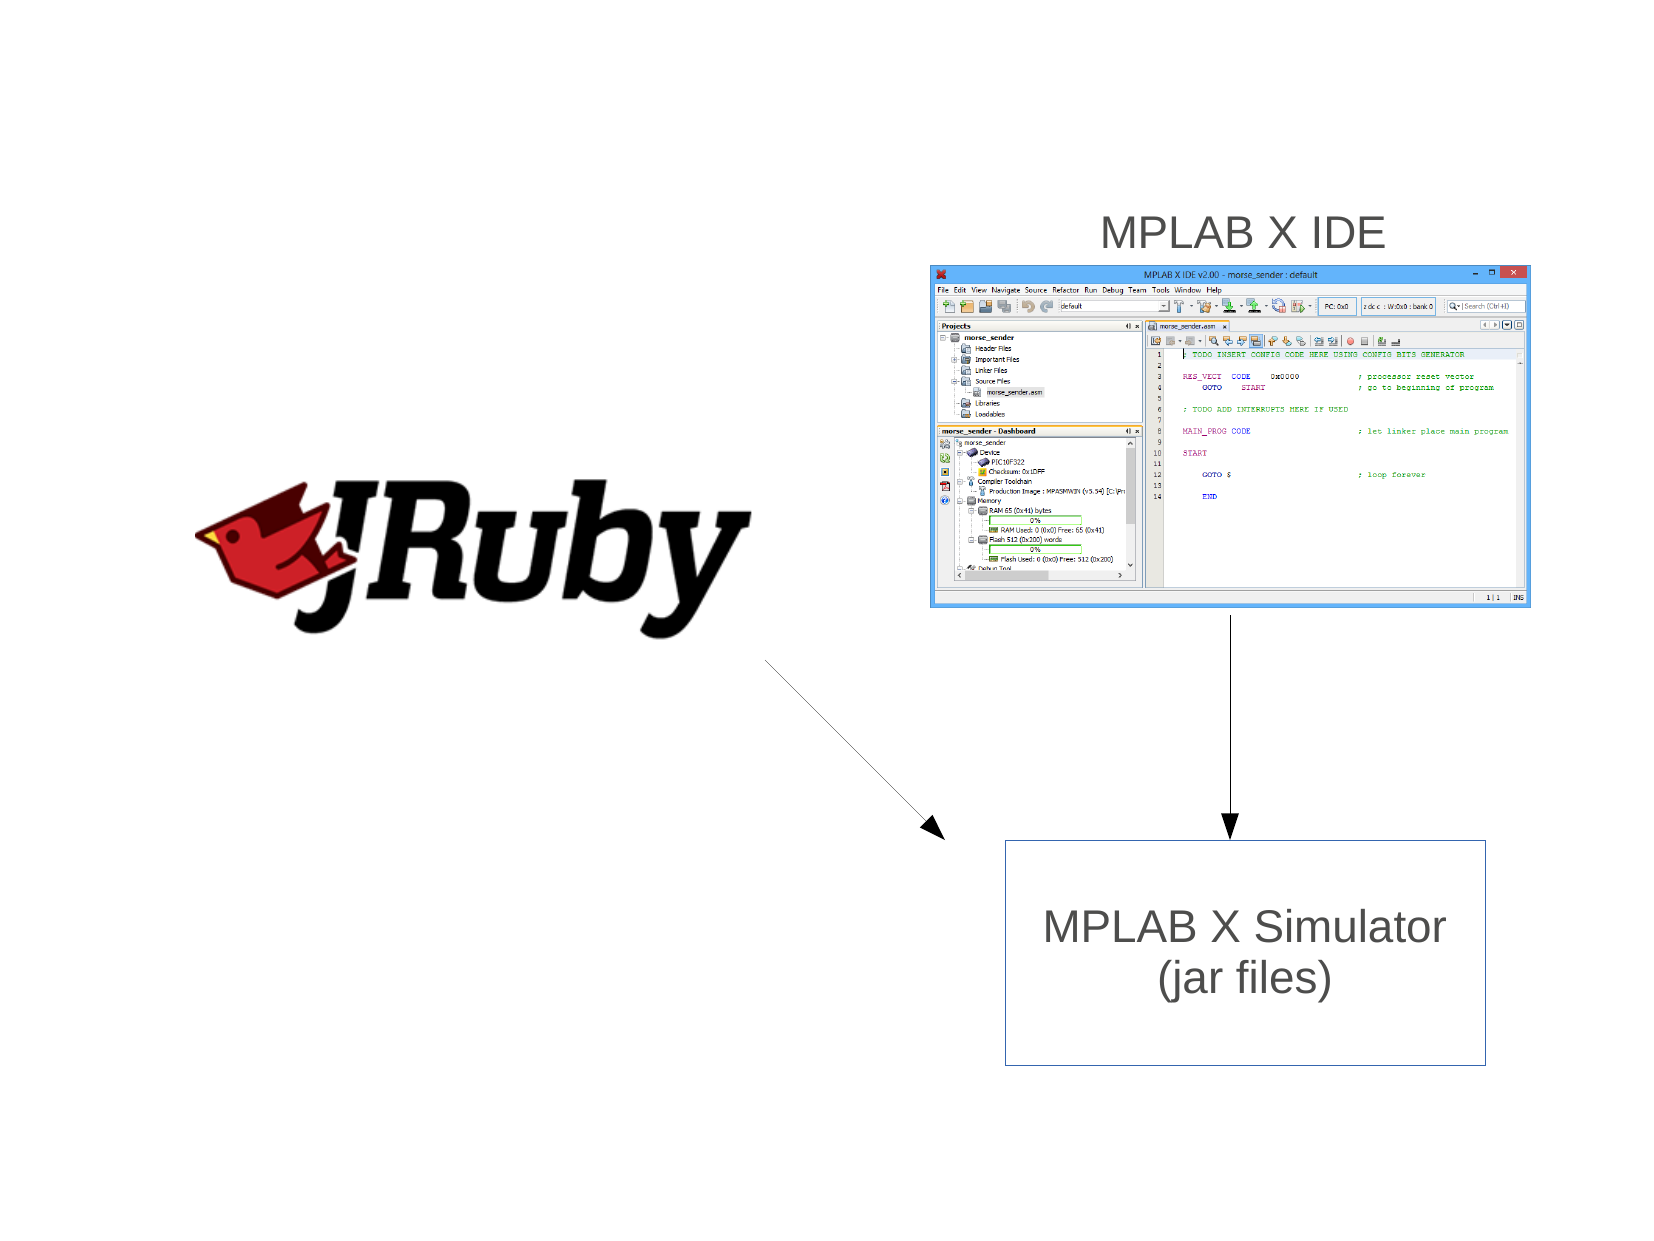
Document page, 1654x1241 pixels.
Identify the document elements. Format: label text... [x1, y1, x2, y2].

text_box MPLAB X IDE [1085, 199, 1402, 266]
picture [195, 479, 764, 657]
picture [930, 265, 1531, 609]
text_box MPLAB X Simulator (jar files) [1005, 840, 1486, 1066]
